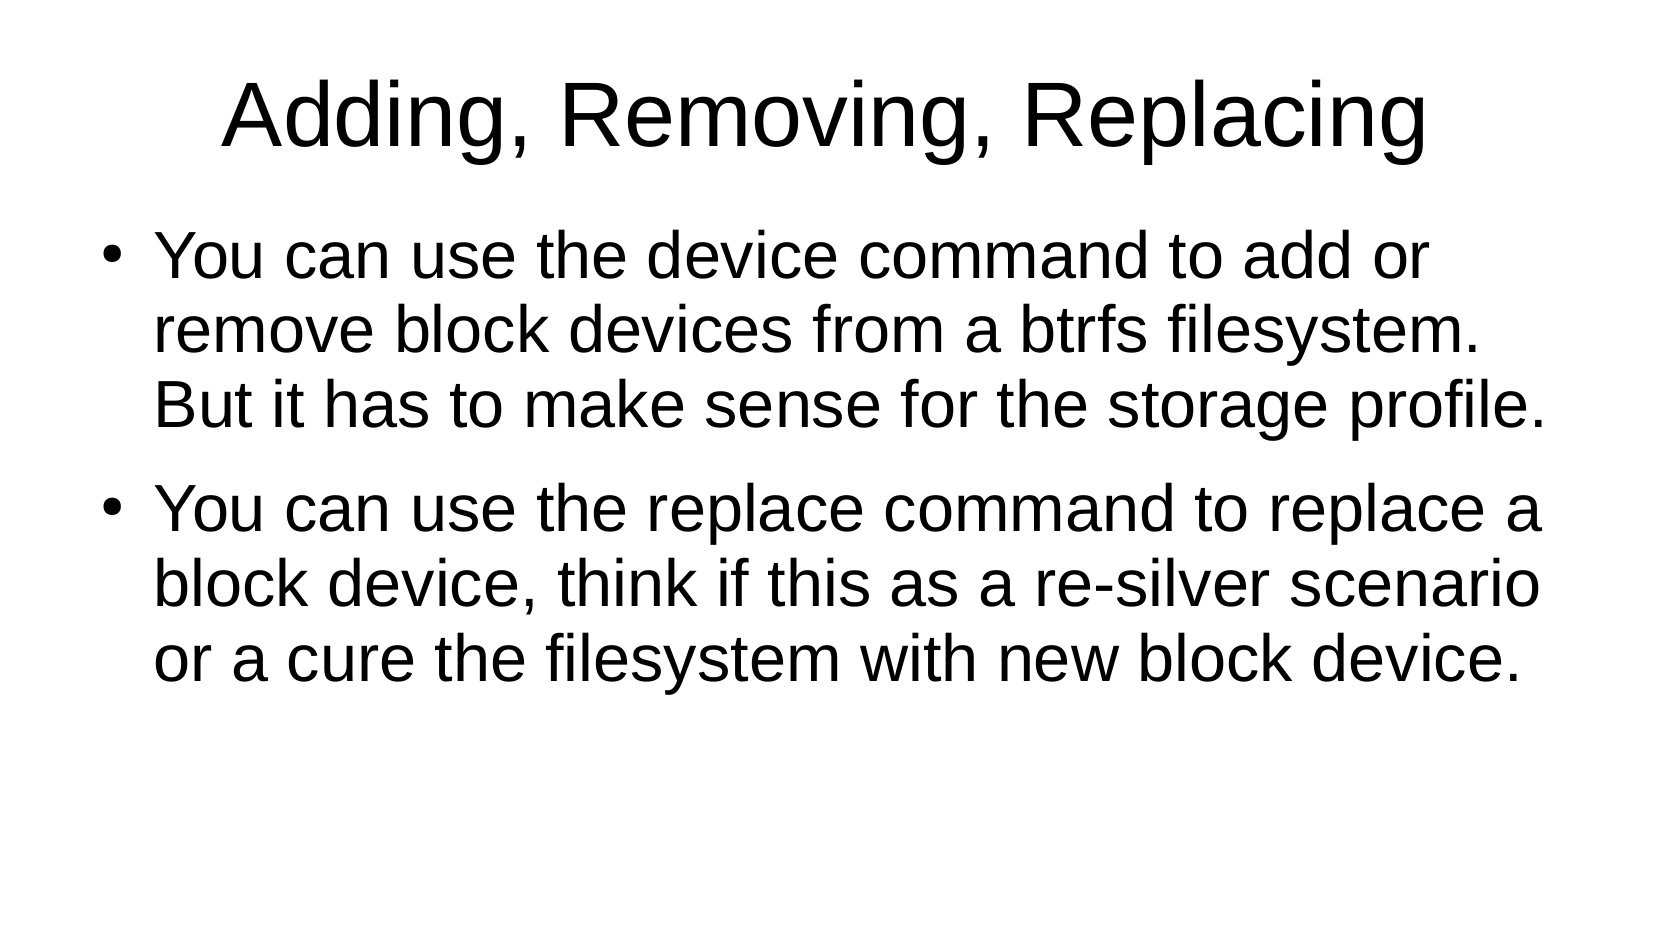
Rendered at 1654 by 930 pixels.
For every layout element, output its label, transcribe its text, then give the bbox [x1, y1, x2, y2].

title Adding, Removing, Replacing [82, 37, 1571, 193]
list You can use the device command to add or remove block devices from a btrfs filesystem. But it has to make sense for the storage profile. You can use the replace command to replace a block device, think if this as a re-silver scenario or a cure the filesystem with new block device. [82, 217, 1571, 757]
